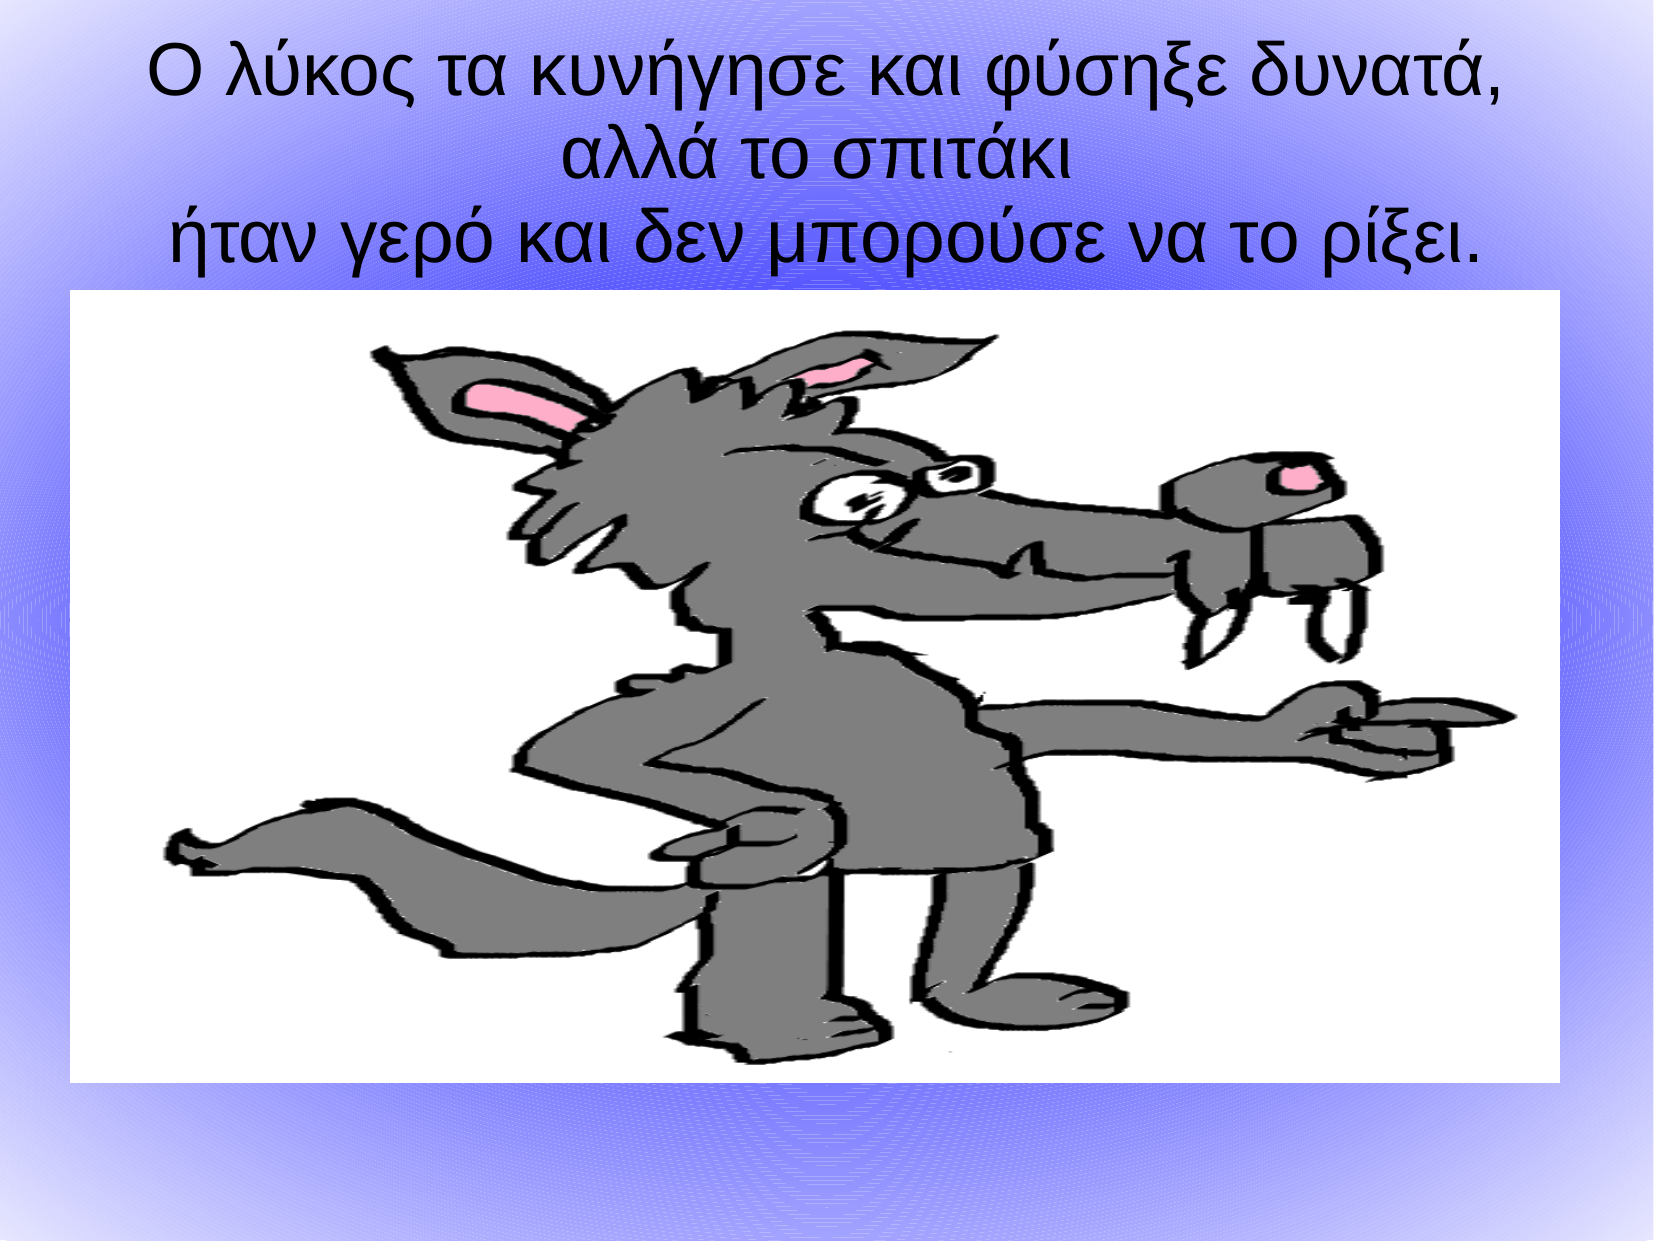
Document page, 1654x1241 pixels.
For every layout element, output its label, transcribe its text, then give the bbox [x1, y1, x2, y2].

title Ο λύκος τα κυνήγησε και φύσηξε δυνατά, αλλά το σπιτάκι ήταν γερό και δεν μπορούσε να το ρίξει. [82, 26, 1571, 279]
picture [70, 290, 1560, 1083]
